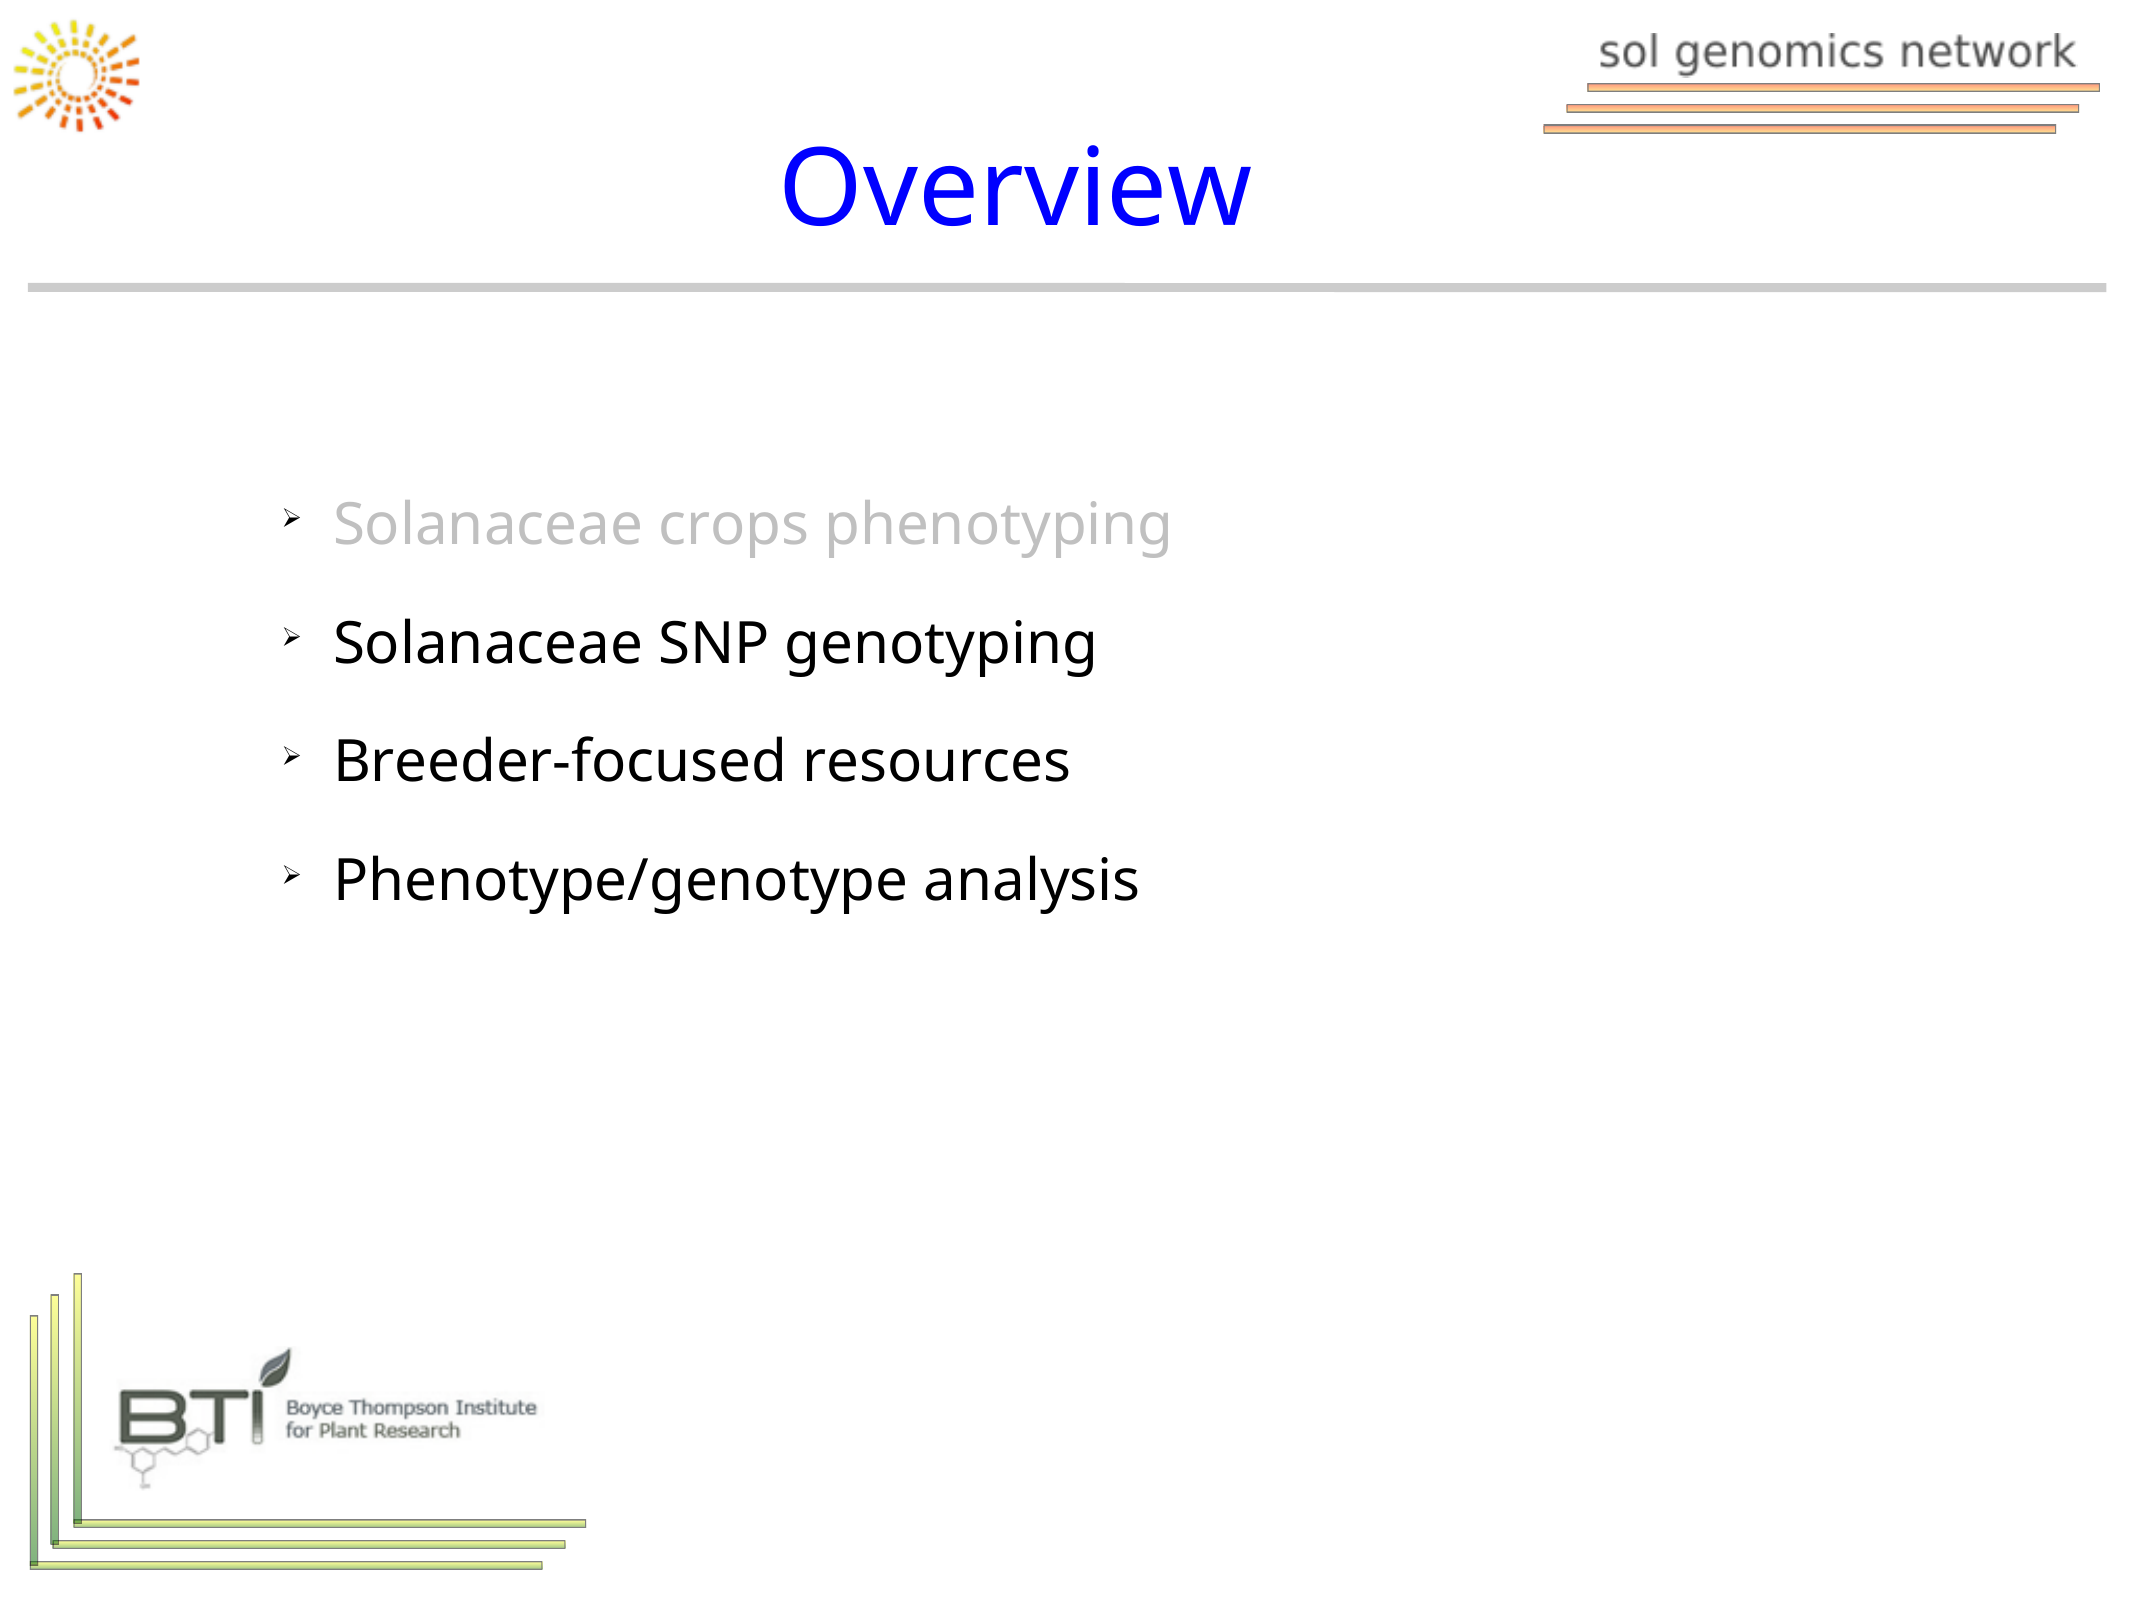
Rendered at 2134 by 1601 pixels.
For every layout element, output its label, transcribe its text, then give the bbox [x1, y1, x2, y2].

text_box [73, 1273, 587, 1528]
text_box [1566, 104, 2080, 113]
picture [4, 6, 150, 151]
text_box Solanaceae crops phenotyping Solanaceae SNP genotyping Breeder-focused resources Phenotype/genotype analysis [37, 432, 2040, 928]
text_box [50, 1294, 566, 1549]
text_box Overview [116, 112, 1916, 279]
picture [109, 1346, 551, 1493]
text_box [1916, 124, 2057, 134]
text_box [29, 1315, 543, 1570]
text_box [1587, 83, 2100, 92]
picture [1597, 33, 2078, 78]
